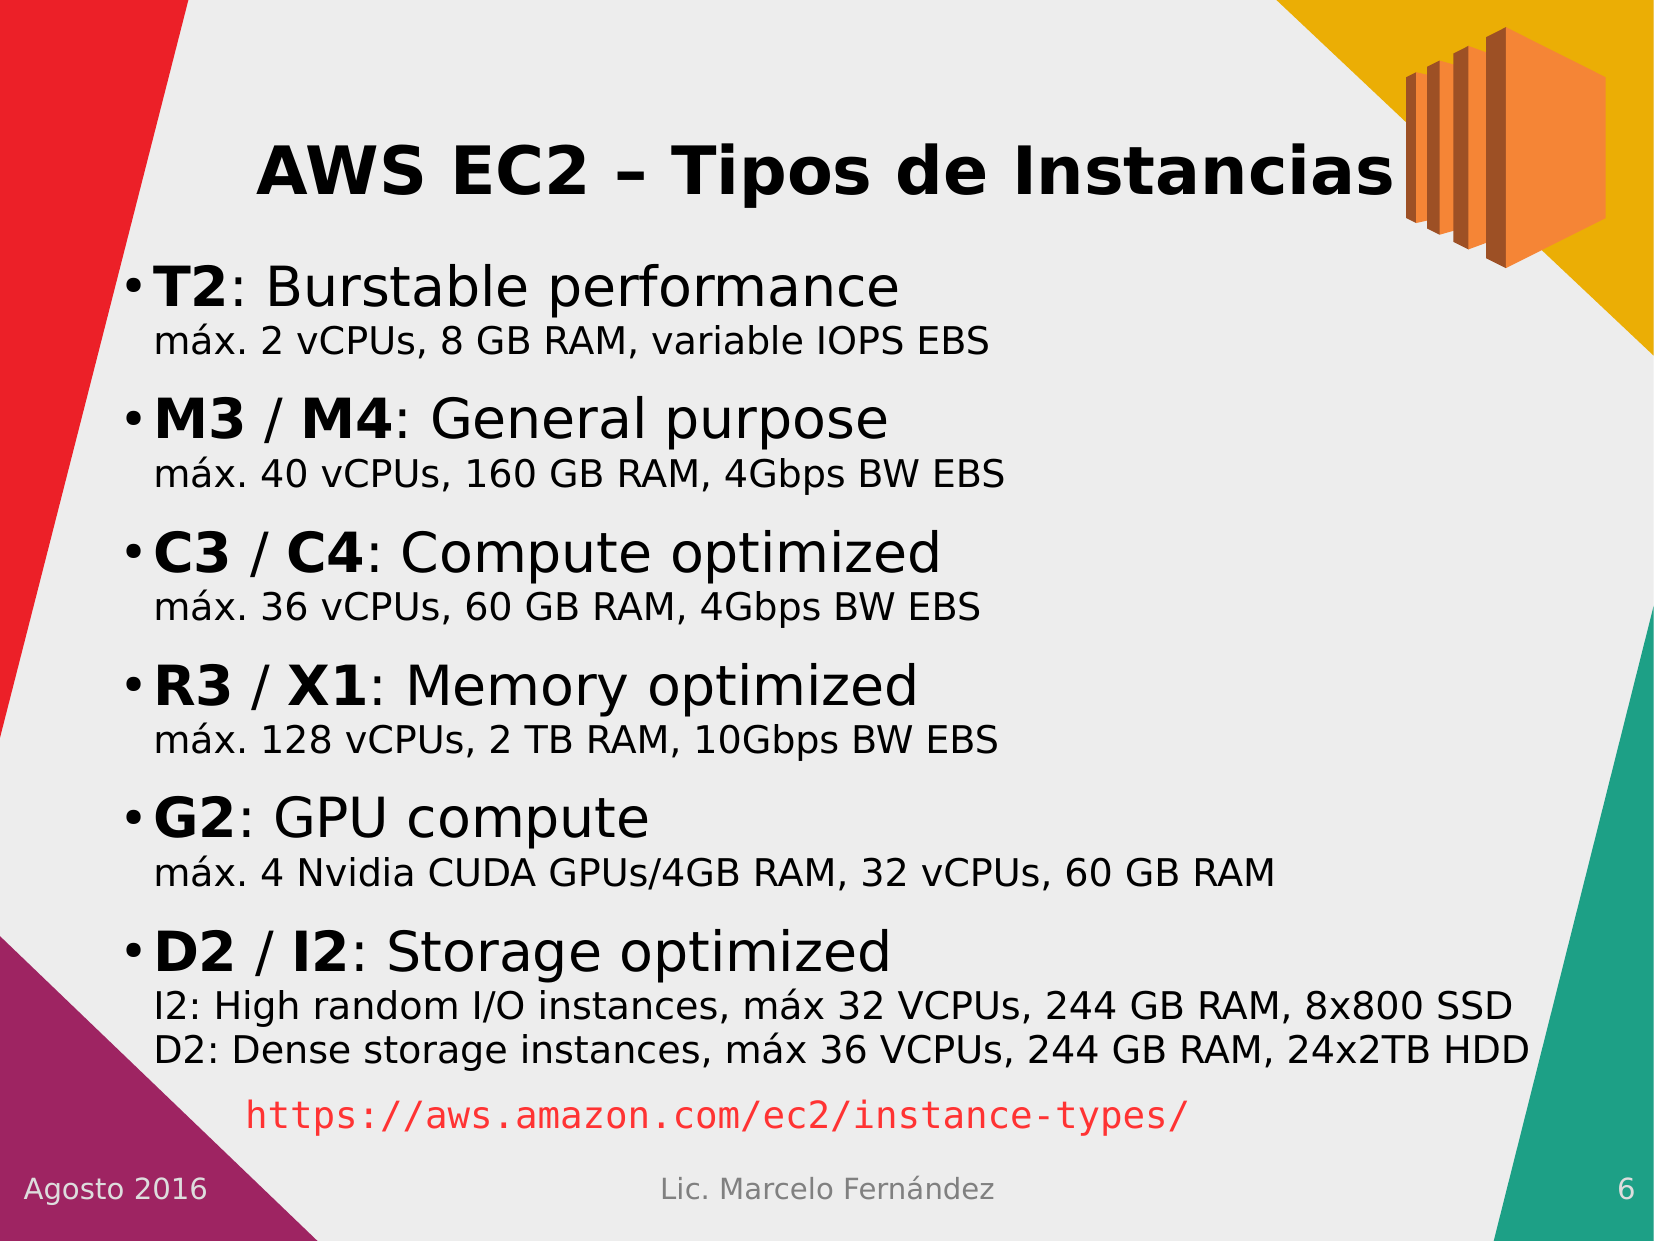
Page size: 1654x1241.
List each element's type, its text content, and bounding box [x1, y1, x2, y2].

picture [1358, 0, 1654, 296]
list T2: Burstable performance máx. 2 vCPUs, 8 GB RAM, variable IOPS EBS M3 / M4: General purpose máx. 40 vCPUs, 160 GB RAM, 4Gbps BW EBS C3 / C4: Compute optimized máx. 36 vCPUs, 60 GB RAM, 4Gbps BW EBS R3 / X1: Memory optimized máx. 128 vCPUs, 2 TB RAM, 10Gbps BW EBS G2: GPU compute máx. 4 Nvidia CUDA GPUs/4GB RAM, 32 vCPUs, 60 GB RAM D2 / I2: Storage optimized I2: High random I/O instances, máx 32 VCPUs, 244 GB RAM, 8x800 SSD D2: Dense storage instances, máx 36 VCPUs, 244 GB RAM, 24x2TB HDD [124, 254, 1654, 1075]
text_box https://aws.amazon.com/ec2/instance-types/ [230, 1086, 1424, 1145]
title AWS EC2 – Tipos de Instancias [114, 73, 1358, 271]
